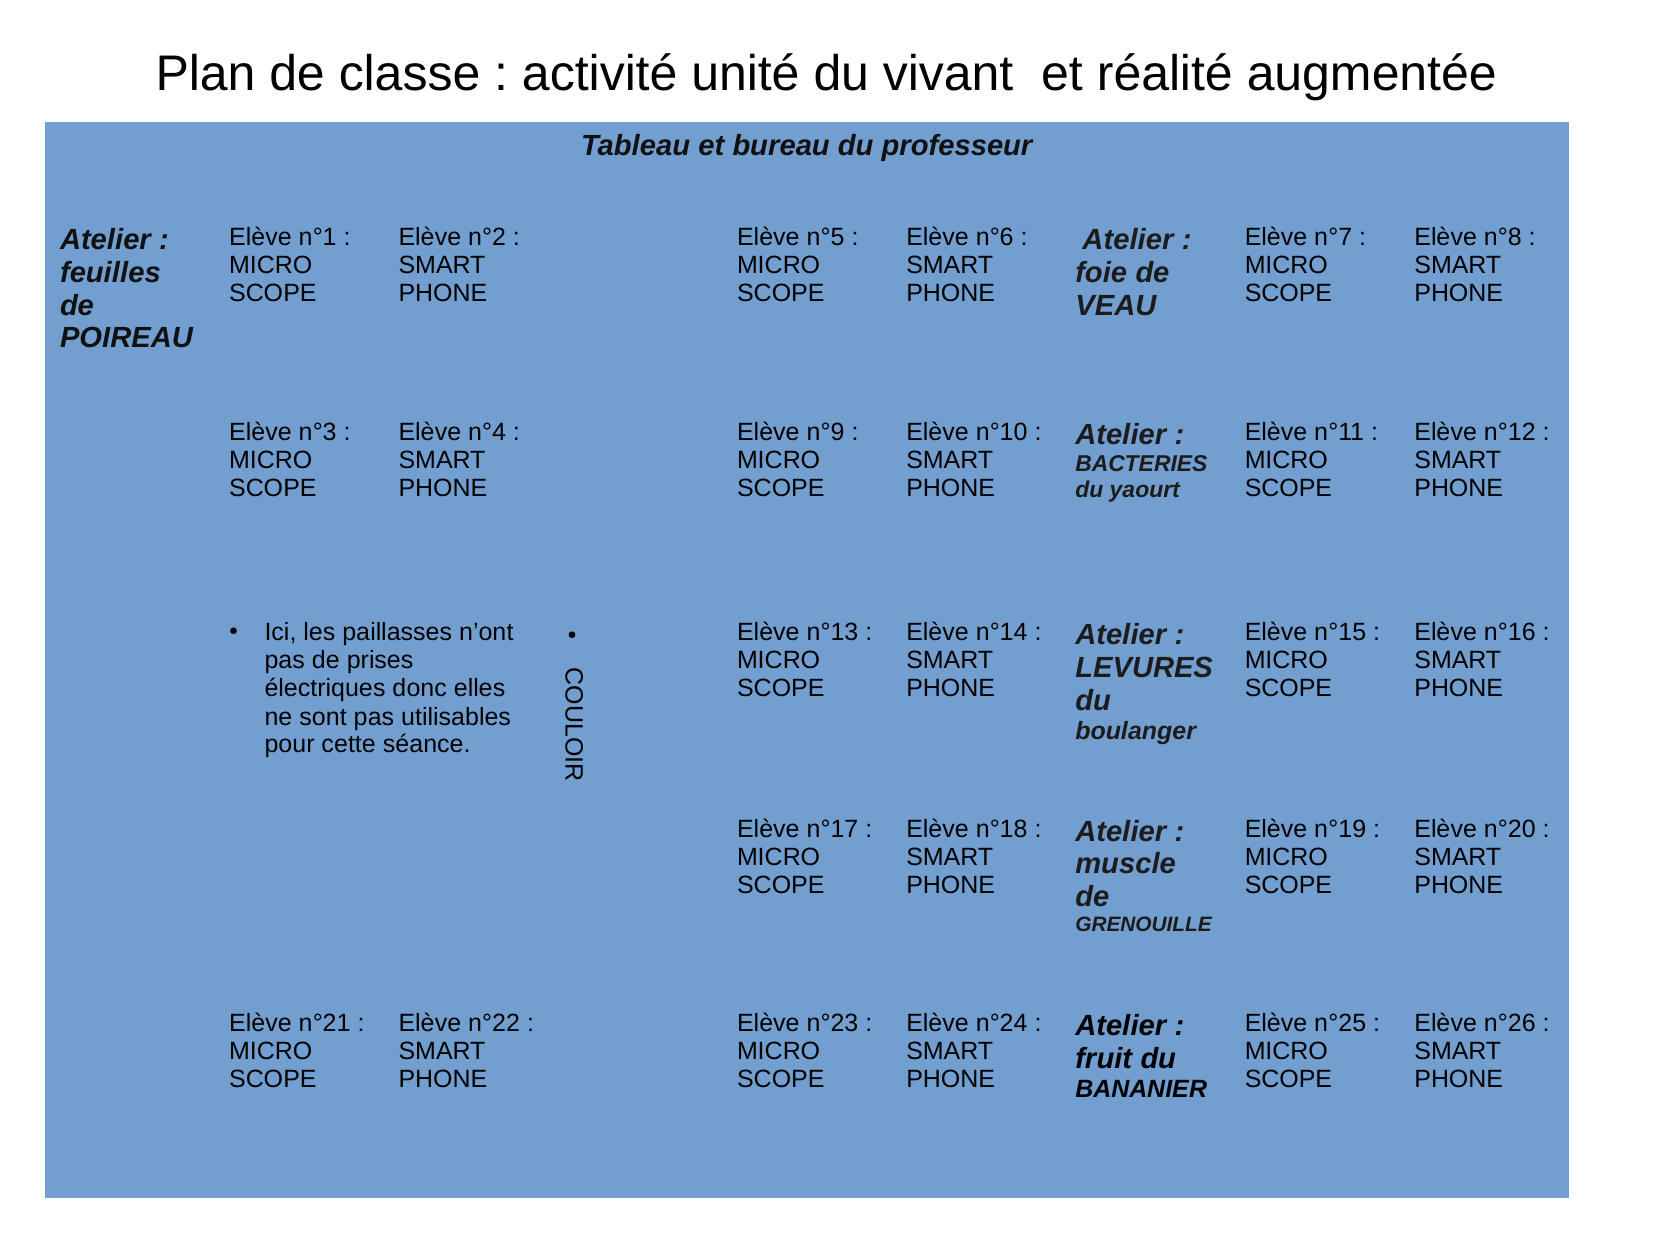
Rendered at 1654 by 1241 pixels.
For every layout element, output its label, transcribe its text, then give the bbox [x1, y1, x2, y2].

table_cell Elève n°25 : MICRO SCOPE [1230, 1002, 1400, 1198]
table_cell Elève n°20 : SMART PHONE [1400, 807, 1569, 1002]
table_cell Elève n°4 : SMART PHONE [384, 411, 553, 611]
table_cell Elève n°17 : MICRO SCOPE [722, 807, 891, 1002]
table_cell Atelier : feuilles de POIREAU [45, 216, 214, 411]
table_cell Elève n°6 : SMART PHONE [891, 216, 1061, 411]
table_cell [45, 411, 214, 1198]
table_cell Elève n°21 : MICRO SCOPE [214, 1002, 384, 1198]
table_cell Elève n°5 : MICRO SCOPE [722, 216, 891, 411]
table_cell Elève n°19 : MICRO SCOPE [1230, 807, 1400, 1002]
table_cell Atelier : foie de VEAU [1061, 216, 1230, 411]
table_cell Elève n°8 : SMART PHONE [1400, 216, 1569, 411]
table_cell Elève n°26 : SMART PHONE [1400, 1002, 1569, 1198]
table_cell Ici, les paillasses n’ont pas de prises électriques donc elles ne sont pas utilisables pour cette séance. [214, 611, 553, 1002]
table_cell Elève n°13 : MICRO SCOPE [722, 611, 891, 807]
table_cell Elève n°2 : SMART PHONE [384, 216, 553, 411]
table_header Tableau et bureau du professeur [45, 122, 1569, 216]
table_cell Atelier : fruit du BANANIER [1061, 1002, 1230, 1198]
table_cell Elève n°3 : MICRO SCOPE [214, 411, 384, 611]
table_cell Atelier : LEVURES du boulanger [1061, 611, 1230, 807]
table_cell Elève n°16 : SMART PHONE [1400, 611, 1569, 807]
table_cell Elève n°10 : SMART PHONE [891, 411, 1061, 611]
table_cell Atelier : muscle de GRENOUILLE [1061, 807, 1230, 1002]
table_cell COULOIR [553, 216, 722, 1198]
table_cell Elève n°1 : MICRO SCOPE [214, 216, 384, 411]
table_cell Elève n°22 : SMART PHONE [384, 1002, 553, 1198]
table_cell Elève n°11 : MICRO SCOPE [1230, 411, 1400, 611]
table_cell Elève n°7 : MICRO SCOPE [1230, 216, 1400, 411]
table_cell Atelier : BACTERIES du yaourt [1061, 411, 1230, 611]
table_cell Elève n°12 : SMART PHONE [1400, 411, 1569, 611]
table_cell Elève n°9 : MICRO SCOPE [722, 411, 891, 611]
table_cell Elève n°14 : SMART PHONE [891, 611, 1061, 807]
table_cell Elève n°15 : MICRO SCOPE [1230, 611, 1400, 807]
title Plan de classe : activité unité du vivant et réalité augmentée [0, 39, 1654, 101]
table_cell Elève n°18 : SMART PHONE [891, 807, 1061, 1002]
table_cell Elève n°24 : SMART PHONE [891, 1002, 1061, 1198]
table_cell Elève n°23 : MICRO SCOPE [722, 1002, 891, 1198]
